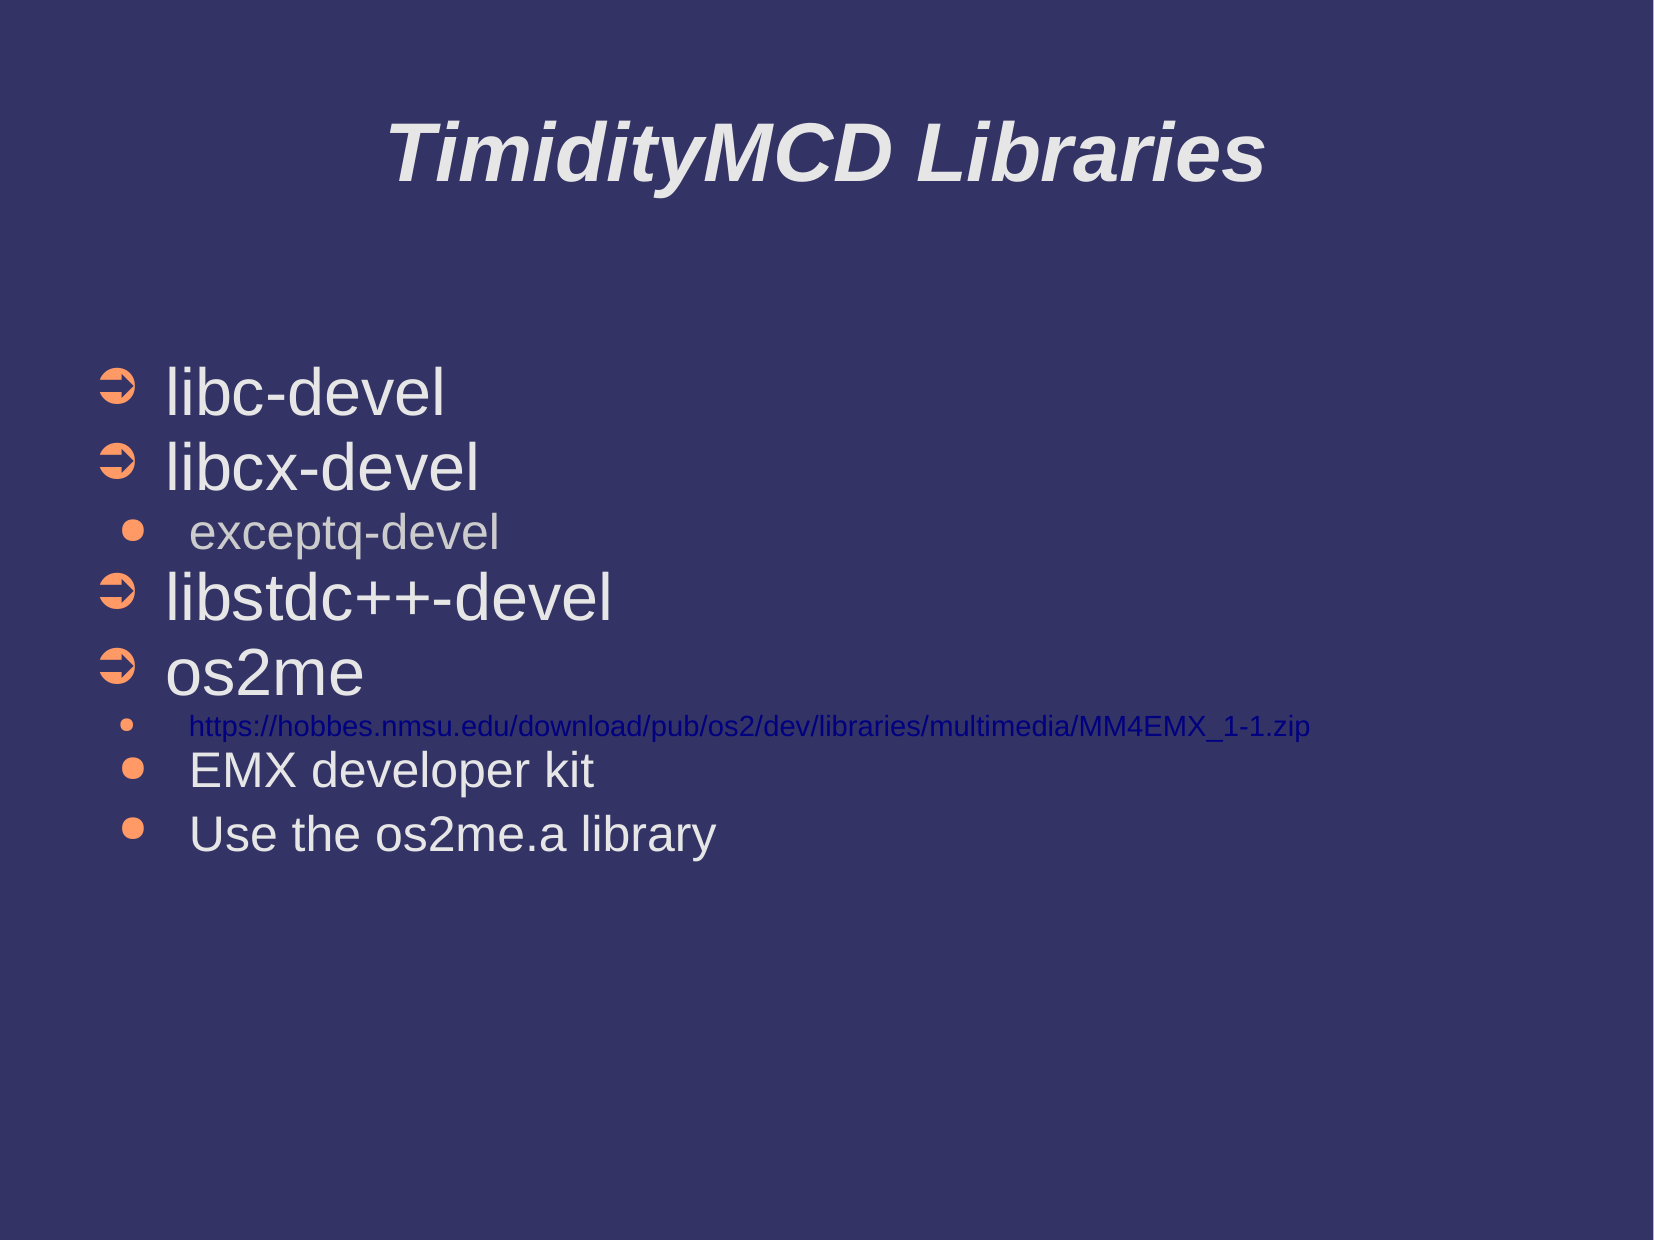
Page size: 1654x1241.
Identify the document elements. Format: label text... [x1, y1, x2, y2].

title TimidityMCD Libraries [82, 49, 1571, 257]
list libc-devel libcx-devel exceptq-devel libstdc++-devel os2me https://hobbes.nmsu.edu/download/pub/os2/dev/libraries/multimedia/MM4EMX_1-1.zip EMX developer kit Use the os2me.a library [82, 355, 1571, 1058]
